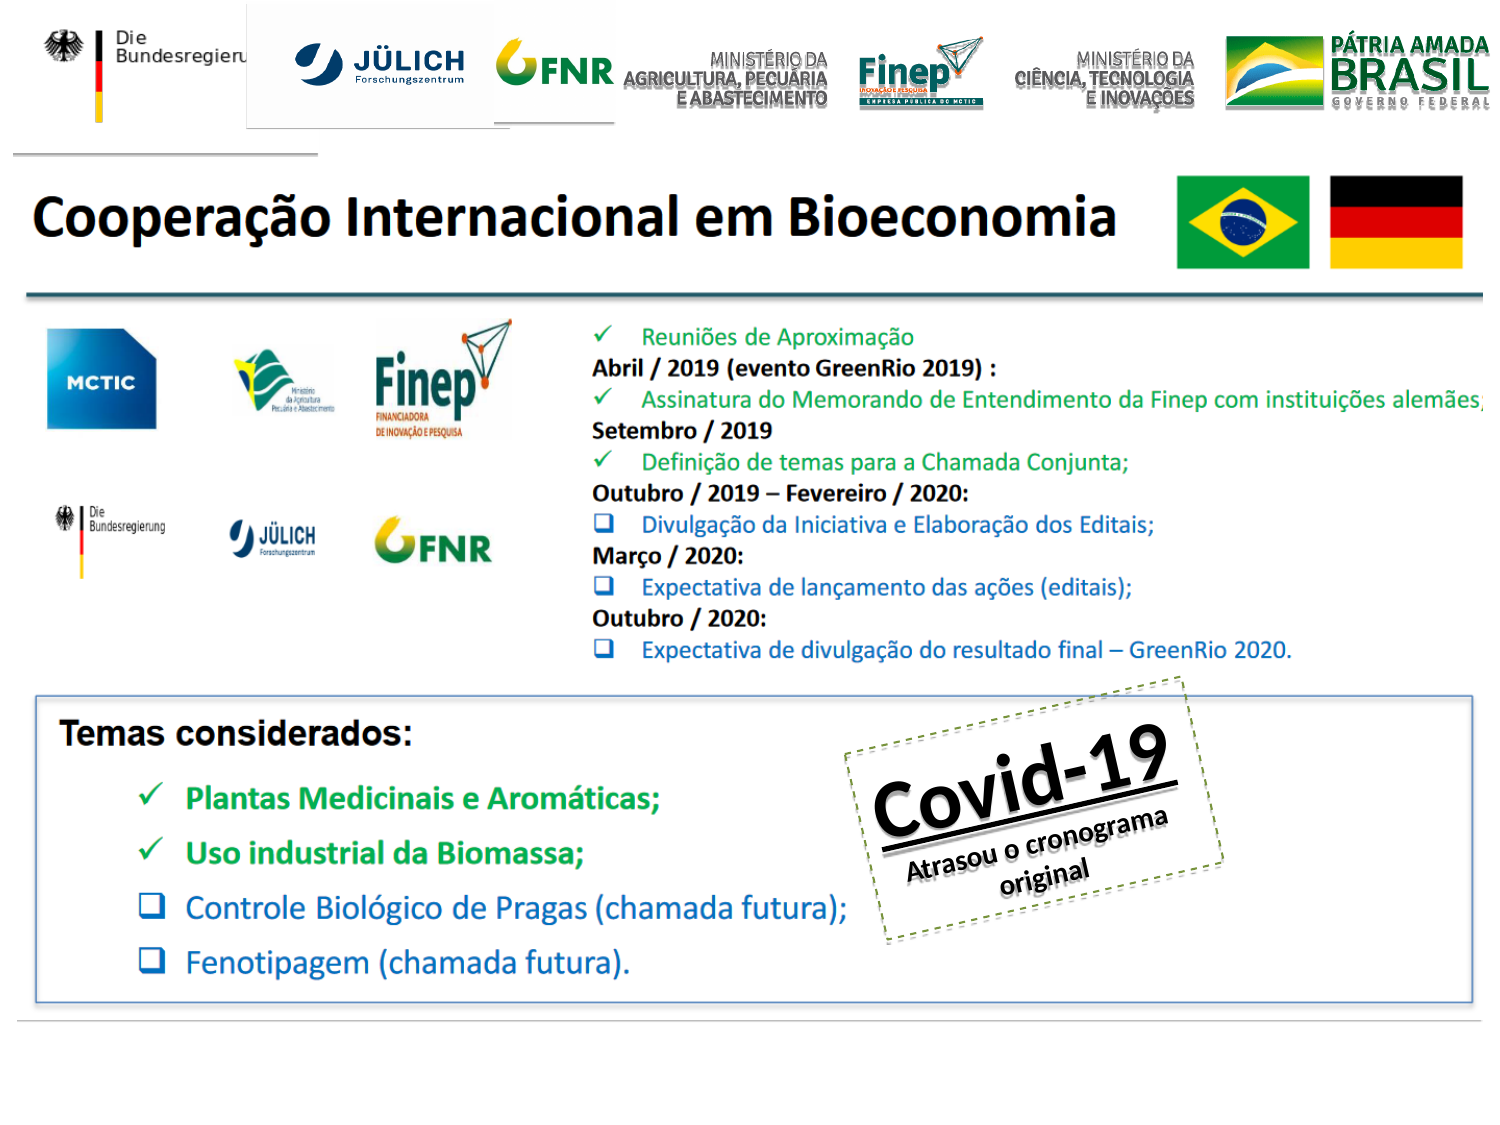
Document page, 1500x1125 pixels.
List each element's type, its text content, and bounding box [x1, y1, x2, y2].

picture [13, 0, 1500, 153]
text_box Covid-19 Atrasou o cronograma original [844, 676, 1224, 940]
picture [17, 166, 1483, 1020]
